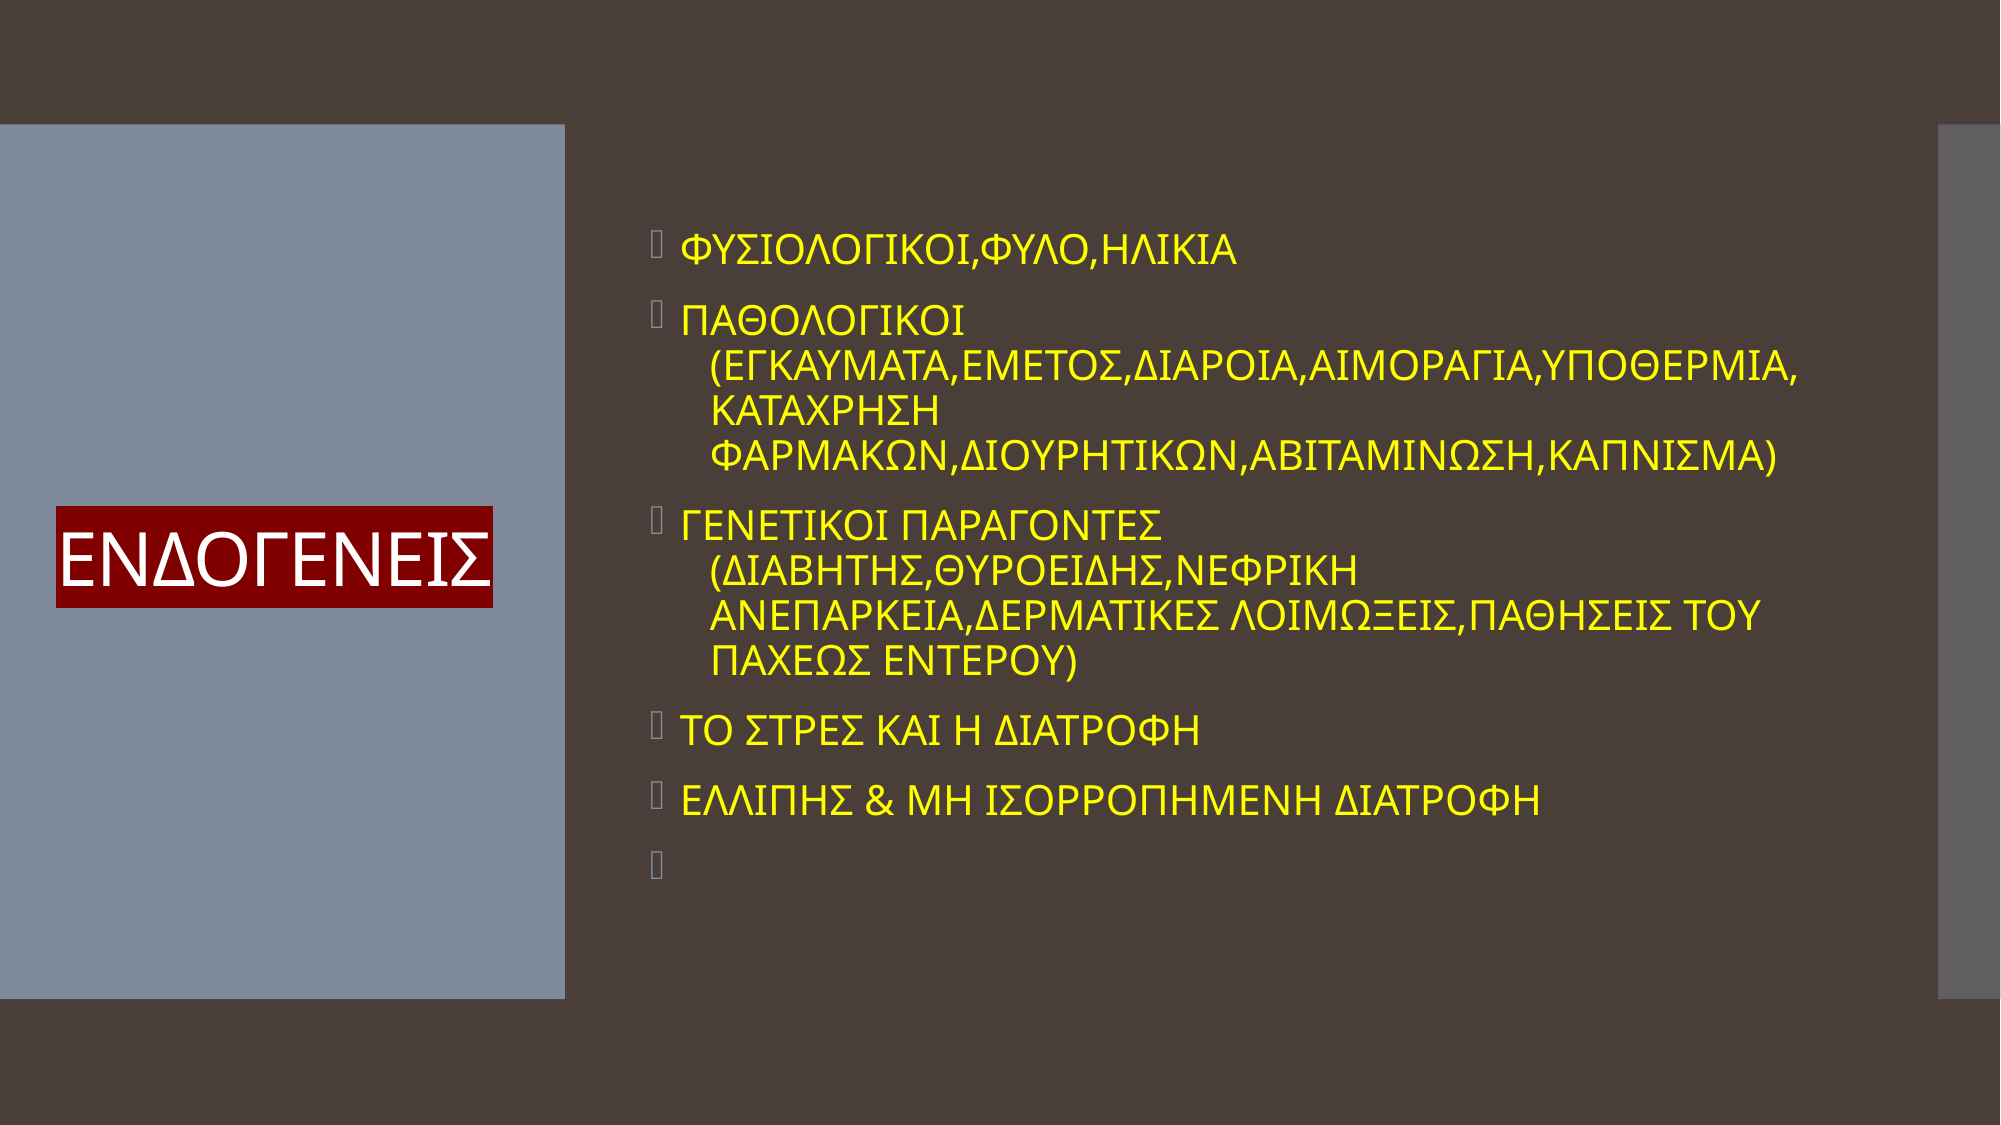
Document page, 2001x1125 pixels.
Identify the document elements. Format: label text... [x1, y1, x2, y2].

list ΦΥΣΙΟΛΟΓΙΚΟΙ,ΦΥΛΟ,ΗΛΙΚΙΑ ΠΑΘΟΛΟΓΙΚΟΙ (ΕΓΚΑΥΜΑΤΑ,ΕΜΕΤΟΣ,ΔΙΑΡΟΙΑ,ΑΙΜΟΡΑΓΙΑ,ΥΠΟΘΕΡΜΙΑ,ΚΑΤΑΧΡΗΣΗ ΦΑΡΜΑΚΩΝ,ΔΙΟΥΡΗΤΙΚΩΝ,ΑΒΙΤΑΜΙΝΩΣΗ,ΚΑΠΝΙΣΜΑ) ΓΕΝΕΤΙΚΟΙ ΠΑΡΑΓΟΝΤΕΣ (ΔΙΑΒΗΤΗΣ,ΘΥΡΟΕΙΔΗΣ,ΝΕΦΡΙΚΗ ΑΝΕΠΑΡΚΕΙΑ,ΔΕΡΜΑΤΙΚΕΣ ΛΟΙΜΩΞΕΙΣ,ΠΑΘΗΣΕΙΣ ΤΟΥ ΠΑΧΕΩΣ ΕΝΤΕΡΟΥ) ΤΟ ΣΤΡΕΣ ΚΑΙ Η ΔΙΑΤΡΟΦΗ ΕΛΛΙΠΗΣ & ΜΗ ΙΣΟΡΡΟΠΗΜΕΝΗ ΔΙΑΤΡΟΦΗ [634, 141, 1835, 982]
title ΕΝΔΟΓΕΝΕΙΣ [41, 184, 526, 940]
